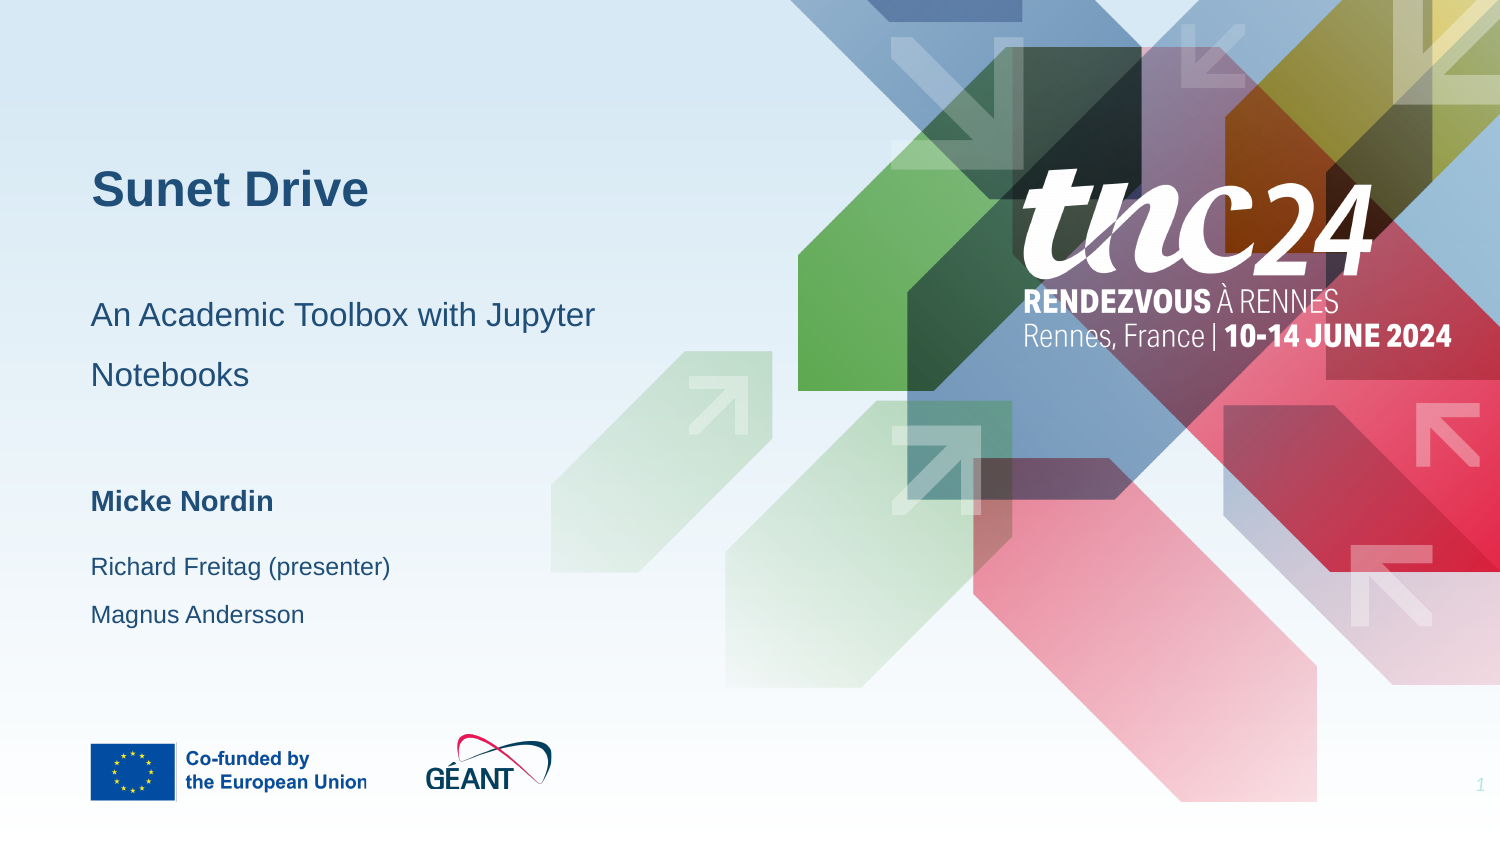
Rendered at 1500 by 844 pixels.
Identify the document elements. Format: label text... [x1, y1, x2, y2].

list Micke Nordin [75, 478, 703, 525]
list Sunet Drive [76, 149, 825, 266]
list Richard Freitag (presenter) [75, 546, 692, 594]
list An Academic Toolbox with Jupyter Notebooks [75, 265, 777, 355]
list Magnus Andersson [75, 594, 692, 648]
slide_number <number> [1162, 760, 1500, 806]
